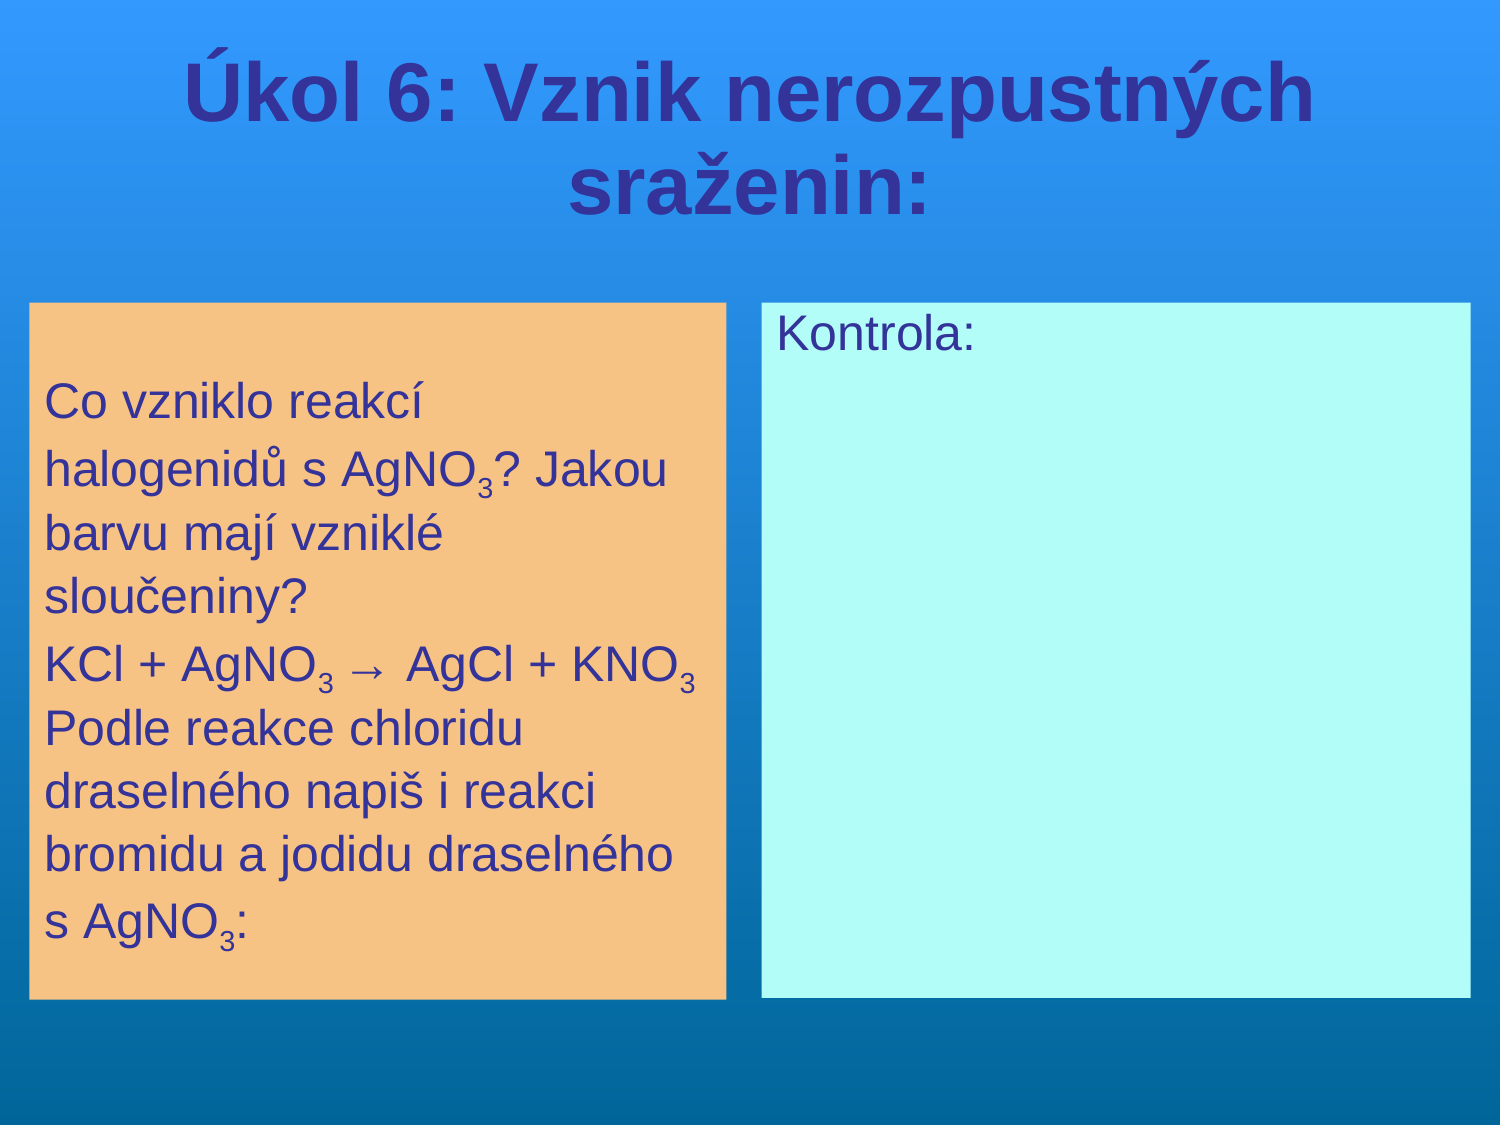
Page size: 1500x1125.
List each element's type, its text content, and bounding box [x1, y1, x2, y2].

list Co vzniklo reakcí halogenidů s AgNO3? Jakou barvu mají vzniklé sloučeniny? KCl + AgNO3 → AgCl + KNO3 Podle reakce chloridu draselného napiš i reakci bromidu a jodidu draselného s AgNO3: [29, 302, 727, 1000]
list Kontrola: Vznikly sraženiny AgCl - bílá AgBr - nažloutlá AgI - žlutá KBr + AgNO3 → AgBr +KNO3 KI + AgNO3 → AgI + KNO3 [761, 302, 1471, 998]
title Úkol 6: Vznik nerozpustných sraženin: [75, 38, 1426, 240]
